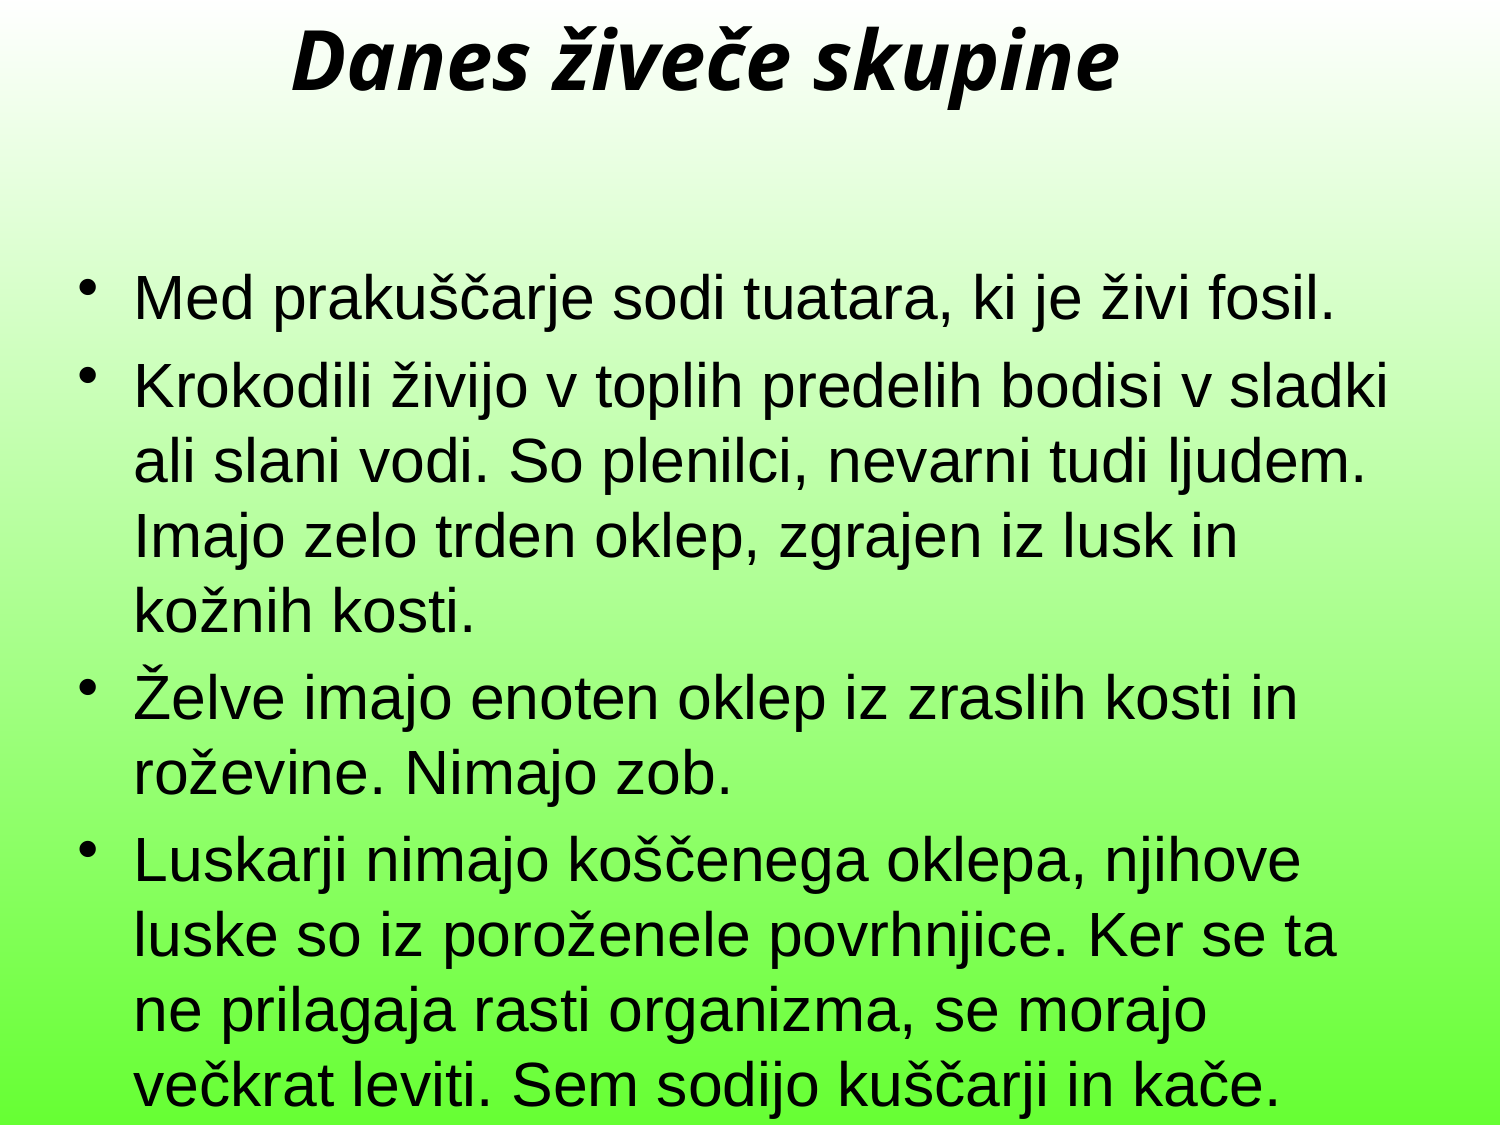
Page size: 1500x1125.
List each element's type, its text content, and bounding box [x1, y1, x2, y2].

text_box Danes živeče skupine [137, 0, 1275, 249]
text_box Med prakuščarje sodi tuatara, ki je živi fosil. Krokodili živijo v toplih predelih bodisi v sladki ali slani vodi. So plenilci, nevarni tudi ljudem. Imajo zelo trden oklep, zgrajen iz lusk in kožnih kosti. Želve imajo enoten oklep iz zraslih kosti in roževine. Nimajo zob. Luskarji nimajo koščenega oklepa, njihove luske so iz poroženele povrhnjice. Ker se ta ne prilagaja rasti organizma, se morajo večkrat leviti. Sem sodijo kuščarji in kače. [62, 249, 1413, 993]
